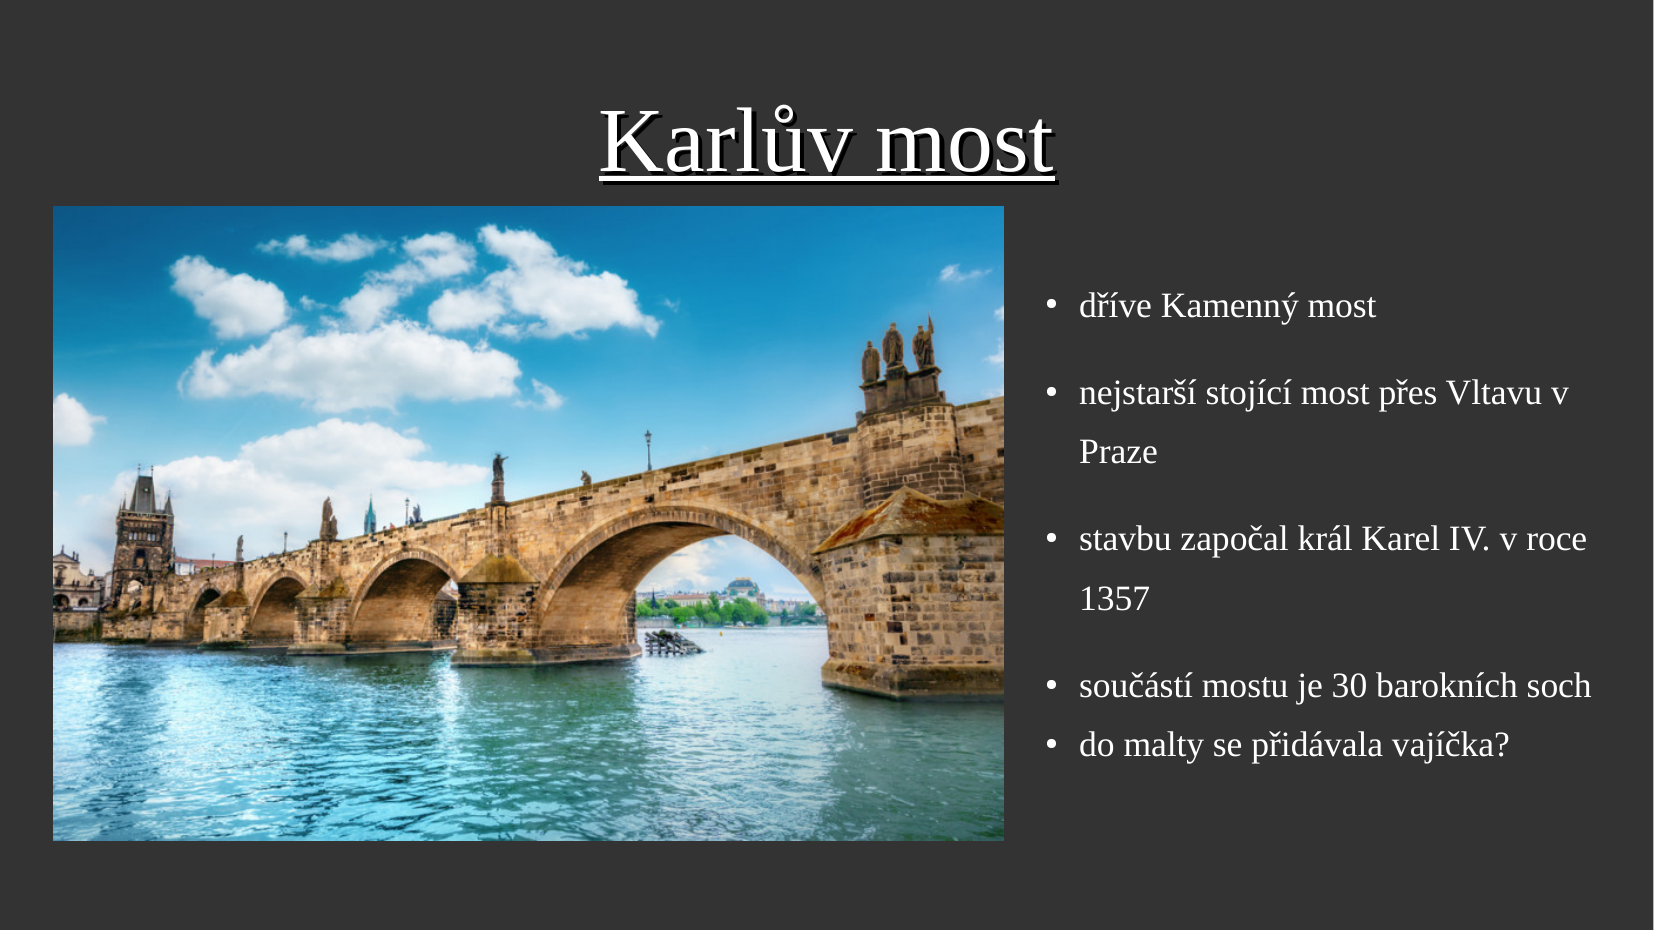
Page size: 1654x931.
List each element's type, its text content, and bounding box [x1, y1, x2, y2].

picture [53, 206, 1004, 841]
list dříve Kamenný most nejstarší stojící most přes Vltavu v Praze stavbu započal král Karel IV. v roce 1357 součástí mostu je 30 barokních soch do malty se přidávala vajíčka? [1045, 265, 1595, 806]
title Karlův most [82, 37, 1571, 193]
